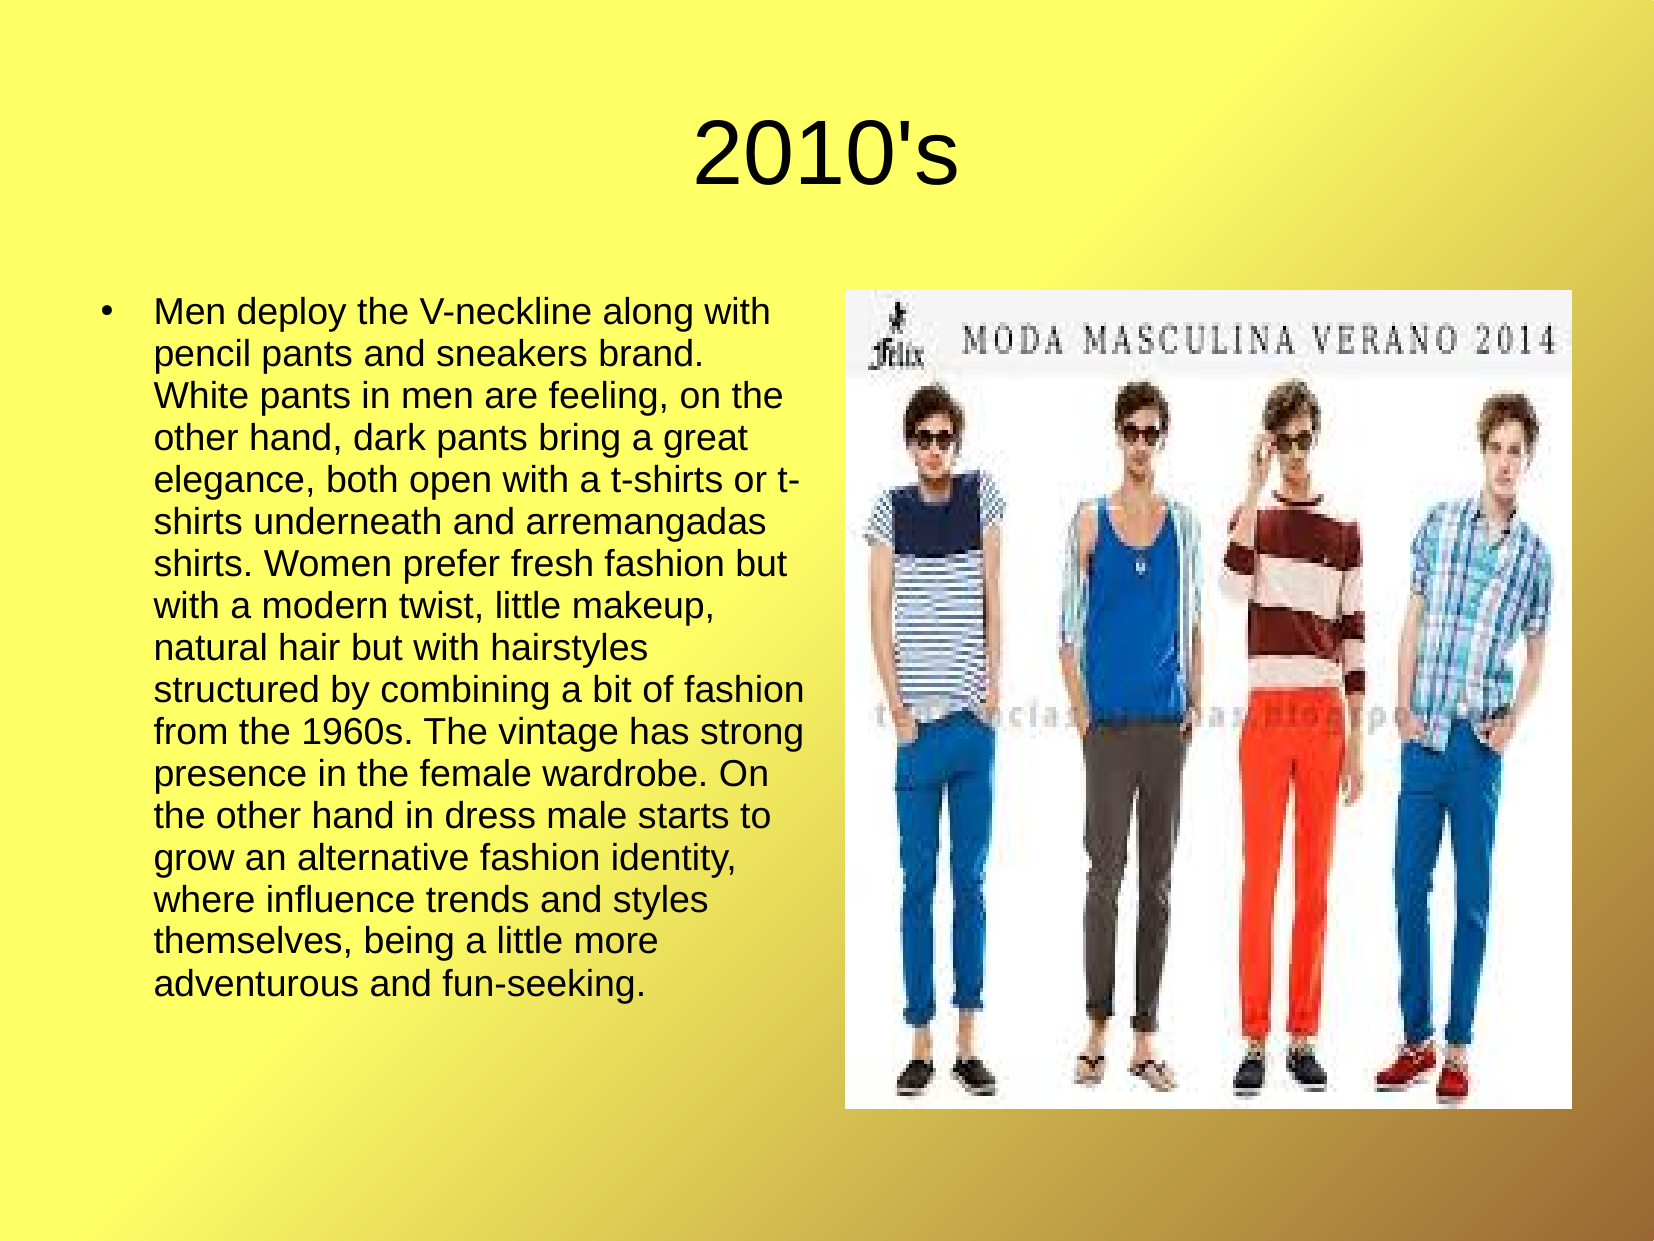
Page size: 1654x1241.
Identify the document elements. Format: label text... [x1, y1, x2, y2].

title 2010's [82, 49, 1571, 257]
picture [845, 290, 1572, 1109]
list Men deploy the V-neckline along with pencil pants and sneakers brand. White pants in men are feeling, on the other hand, dark pants bring a great elegance, both open with a t-shirts or t-shirts underneath and arremangadas shirts. Women prefer fresh fashion but with a modern twist, little makeup, natural hair but with hairstyles structured by combining a bit of fashion from the 1960s. The vintage has strong presence in the female wardrobe. On the other hand in dress male starts to grow an alternative fashion identity, where influence trends and styles themselves, being a little more adventurous and fun-seeking. [82, 290, 809, 1109]
